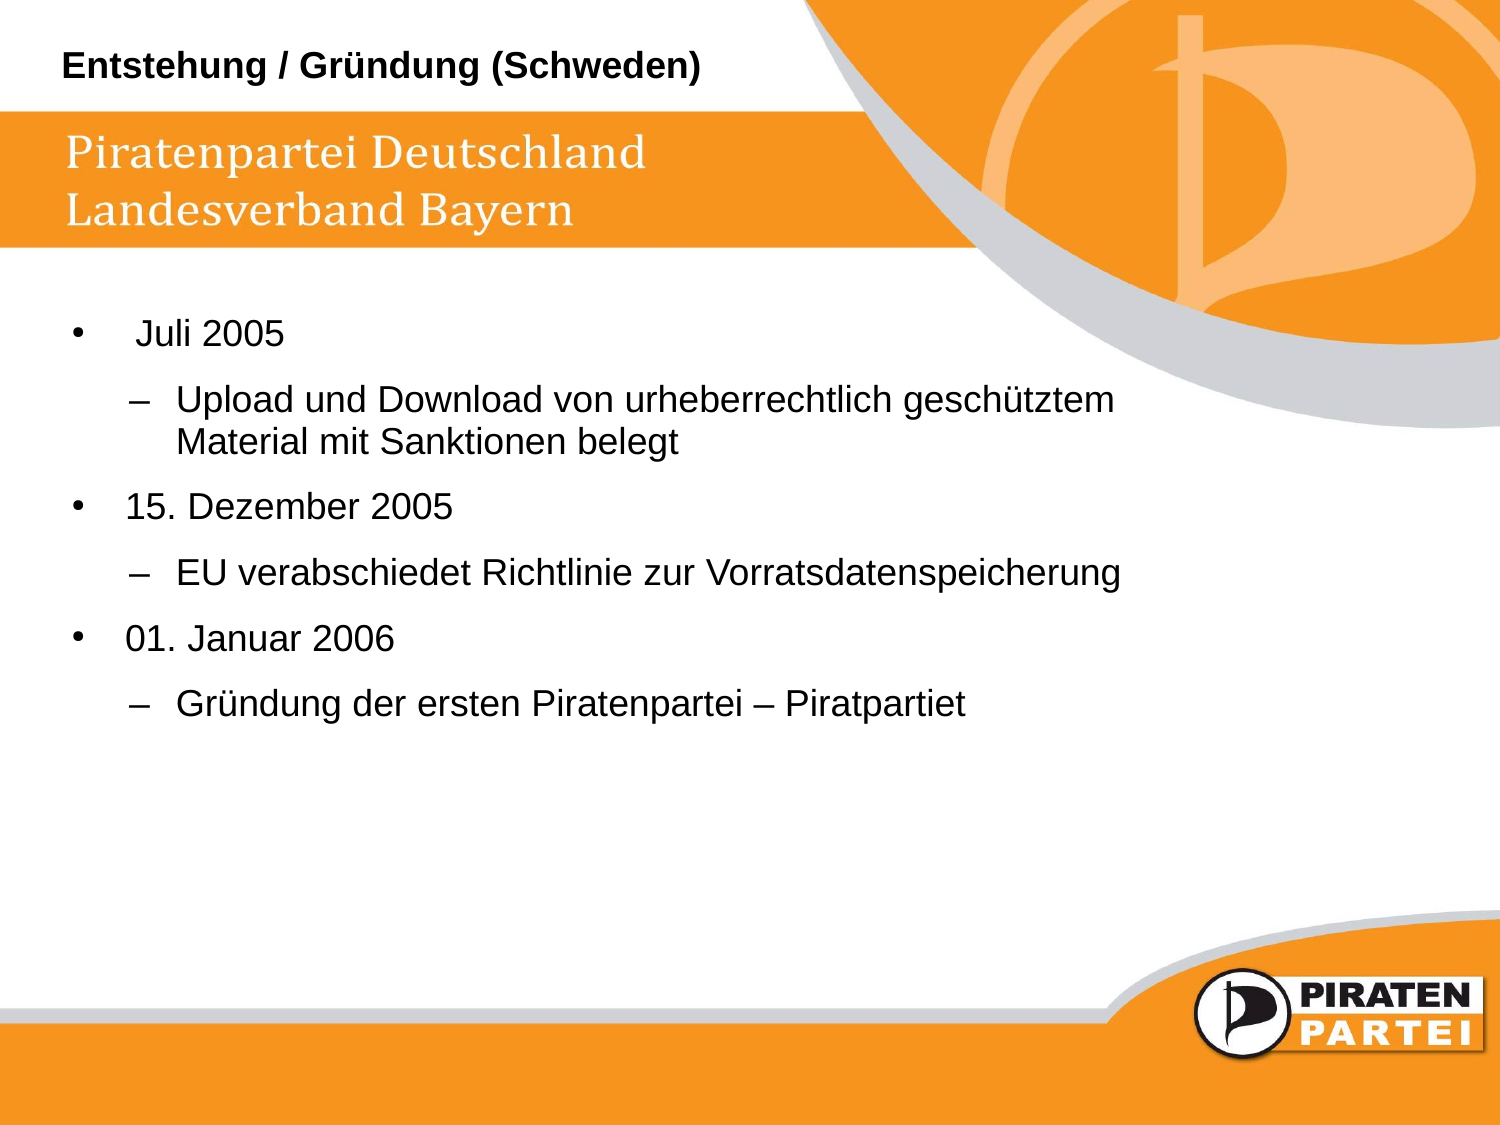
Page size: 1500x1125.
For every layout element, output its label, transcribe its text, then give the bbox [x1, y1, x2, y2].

picture [0, 0, 1500, 1125]
title Entstehung / Gründung (Schweden) [46, 27, 1397, 104]
text_box Juli 2005 Upload und Download von urheberrechtlich geschütztem Material mit Sanktionen belegt 15. Dezember 2005 EU verabschiedet Richtlinie zur Vorratsdatenspeicherung 01. Januar 2006 Gründung der ersten Piratenpartei – Piratpartiet [39, 239, 1390, 968]
